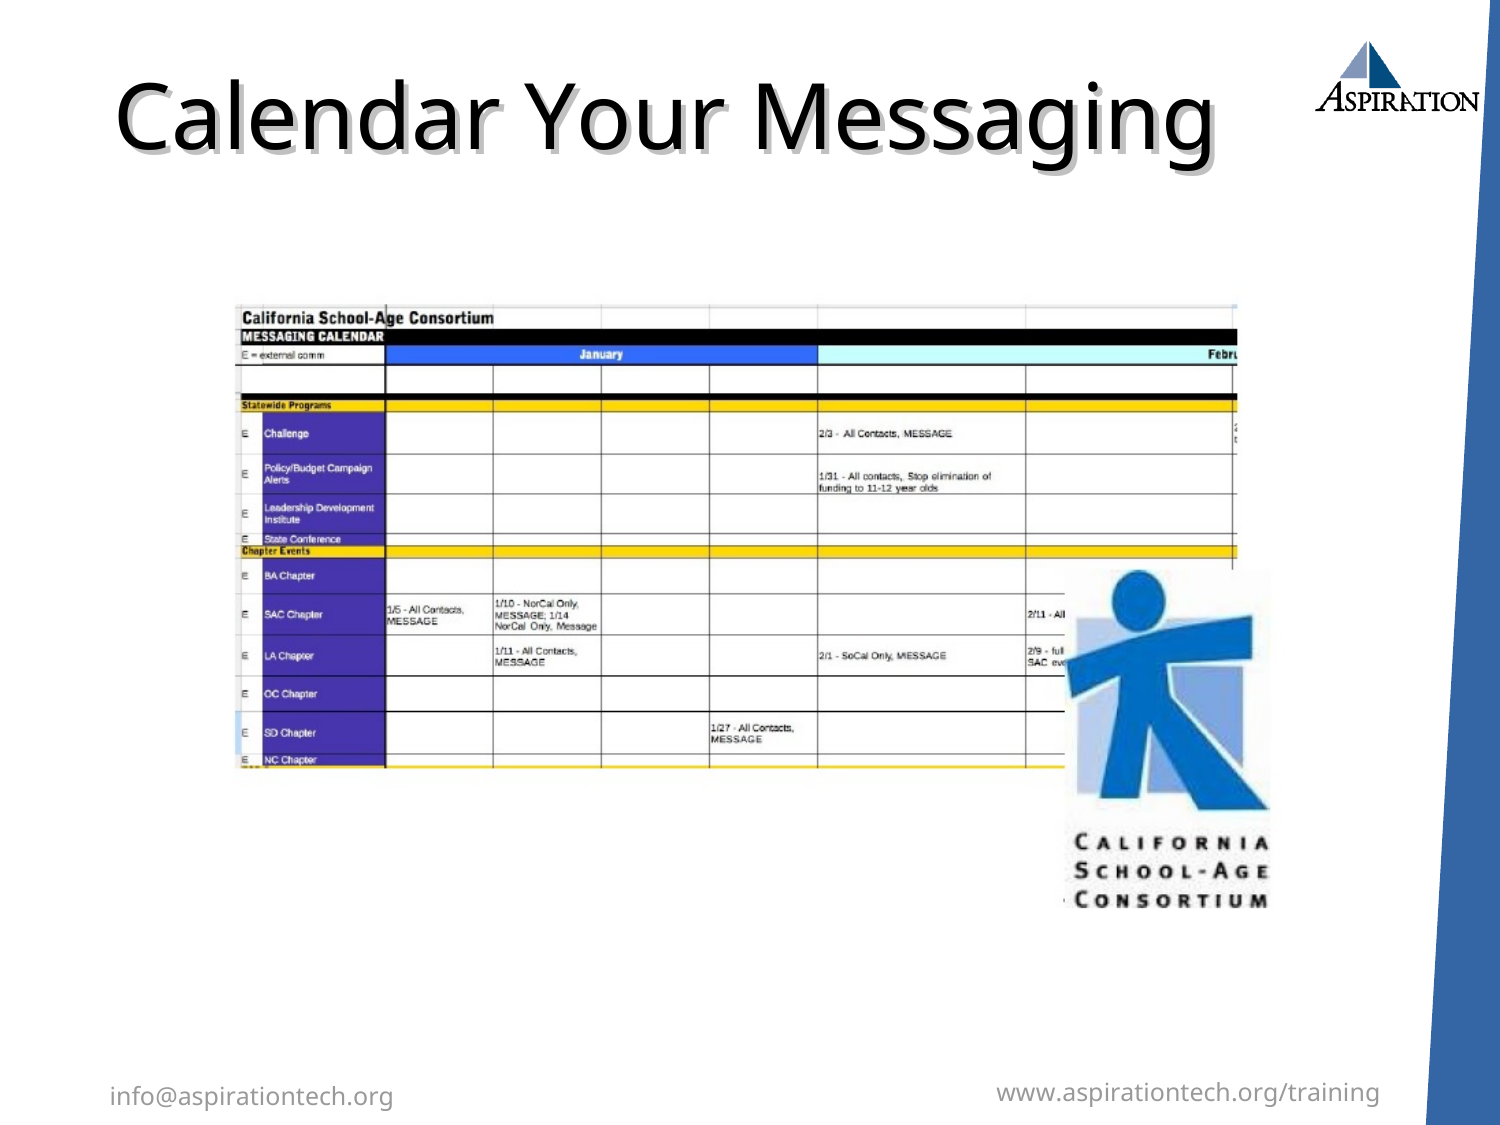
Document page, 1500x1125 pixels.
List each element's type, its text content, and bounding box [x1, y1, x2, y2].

picture [212, 262, 1284, 915]
title Calendar Your Messaging [49, 19, 1284, 206]
picture [1315, 41, 1480, 120]
